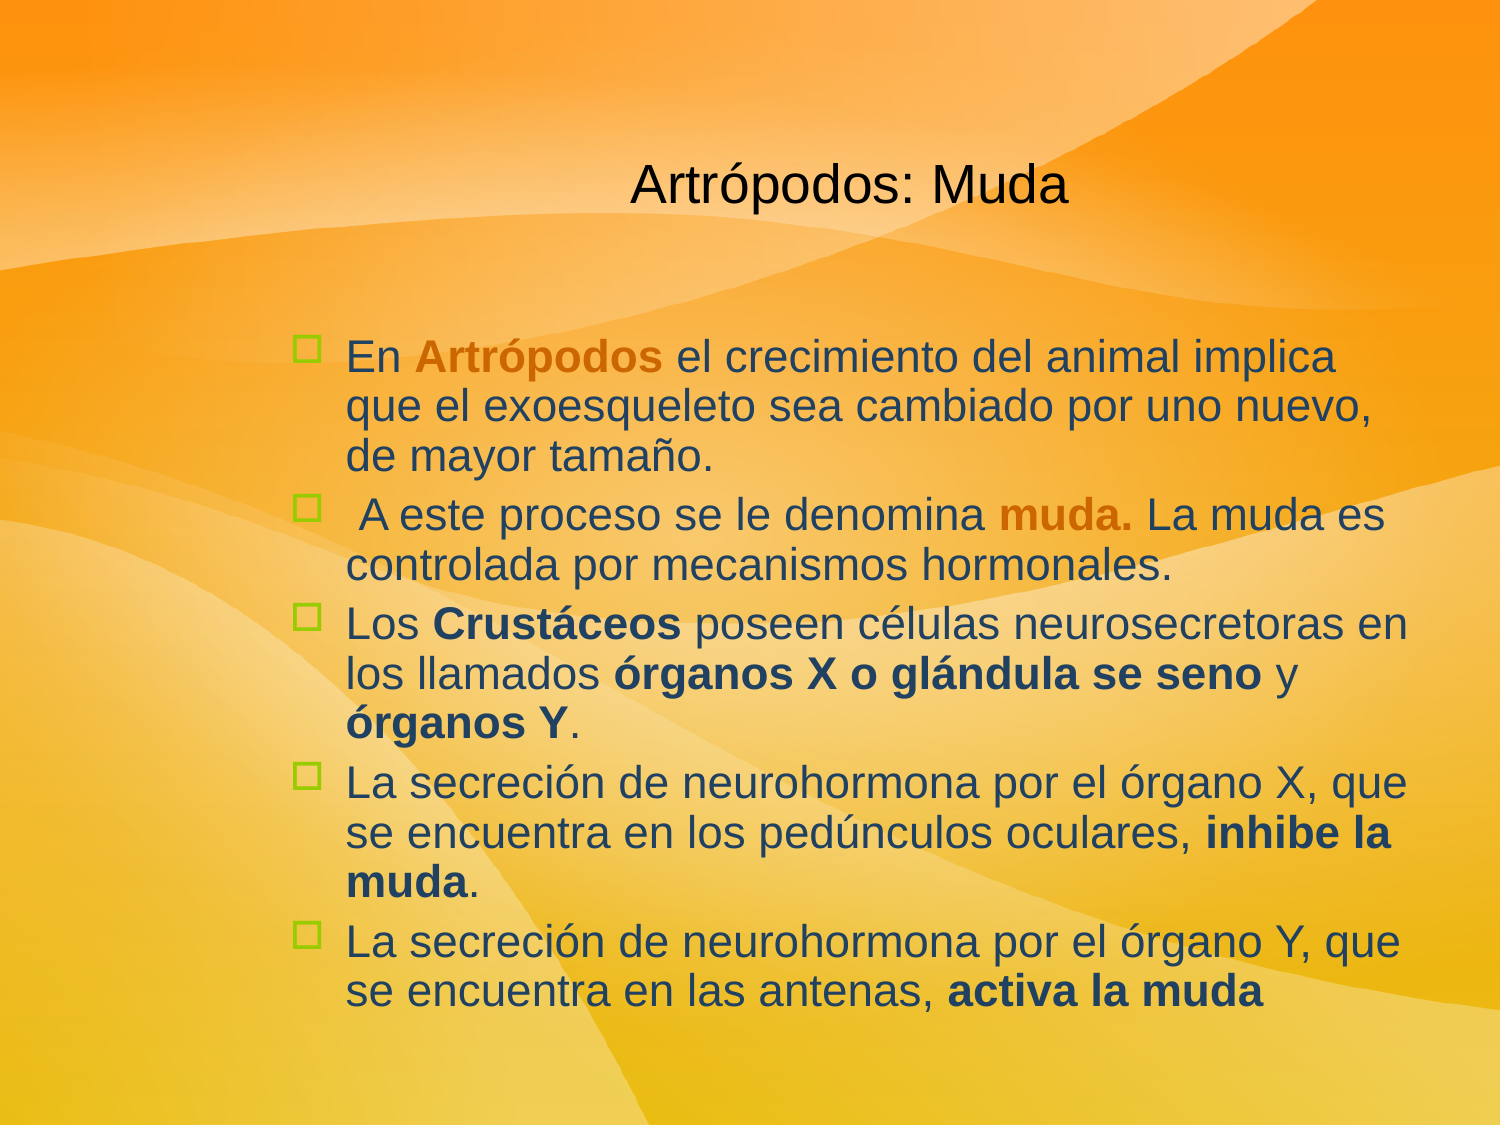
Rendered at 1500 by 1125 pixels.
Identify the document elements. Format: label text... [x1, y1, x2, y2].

list En Artrópodos el crecimiento del animal implica que el exoesqueleto sea cambiado por uno nuevo, de mayor tamaño. A este proceso se le denomina muda. La muda es controlada por mecanismos hormonales. Los Crustáceos poseen células neurosecretoras en los llamados órganos X o glándula se seno y órganos Y. La secreción de neurohormona por el órgano X, que se encuentra en los pedúnculos oculares, inhibe la muda. La secreción de neurohormona por el órgano Y, que se encuentra en las antenas, activa la muda [274, 324, 1425, 1080]
picture [0, 0, 1500, 1125]
title Artrópodos: Muda [274, 75, 1425, 288]
